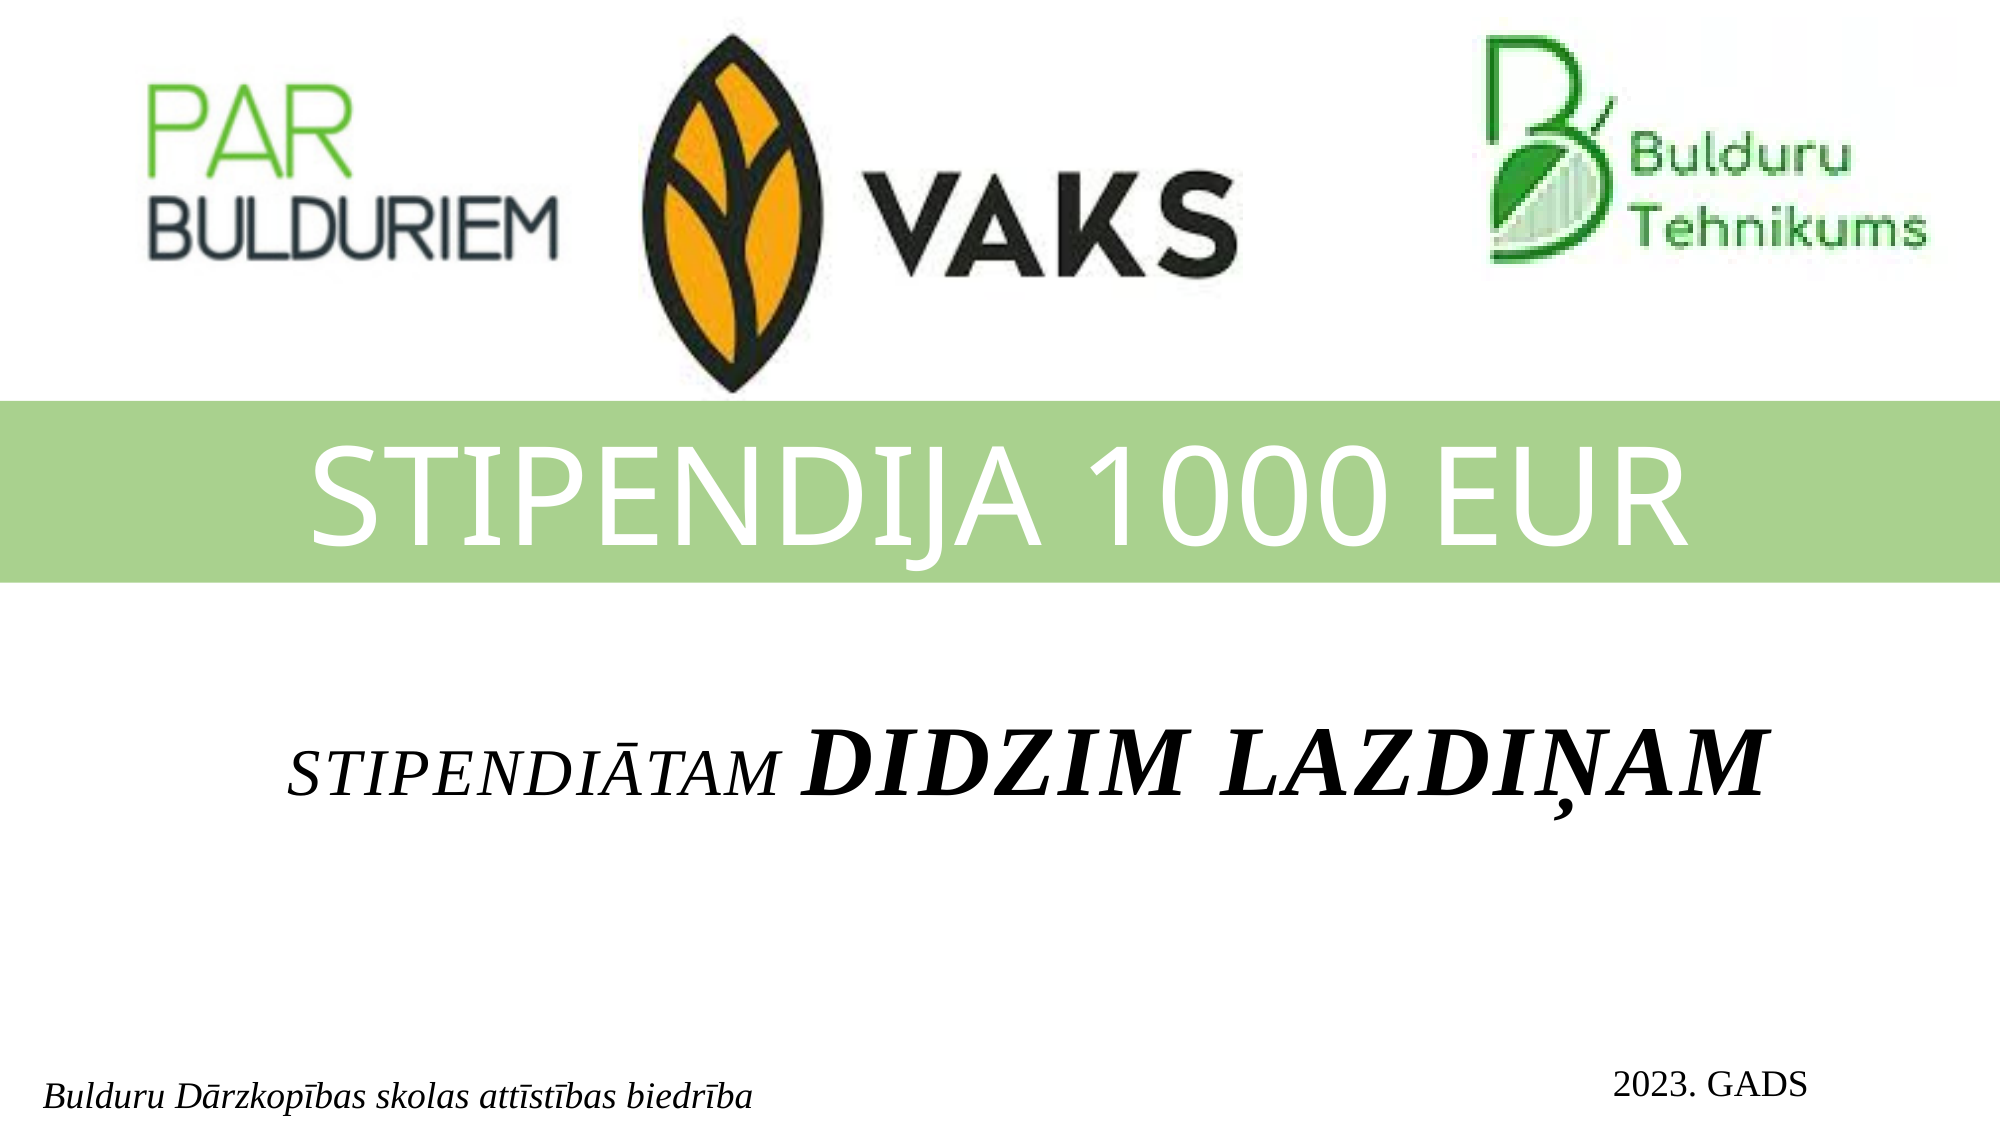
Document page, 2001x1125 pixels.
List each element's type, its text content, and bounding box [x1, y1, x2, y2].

picture [1464, 13, 1984, 317]
text_box STIPENDIĀTAM DidziM LazdiņAM [0, 688, 2000, 825]
text_box Bulduru Dārzkopības skolas attīstības biedrība [27, 1063, 800, 1124]
text_box 2023. GADS [1597, 1050, 2000, 1112]
picture [0, 0, 623, 400]
picture [638, 4, 1243, 400]
text_box STIPENDIJA 1000 EUR [0, 400, 2000, 583]
